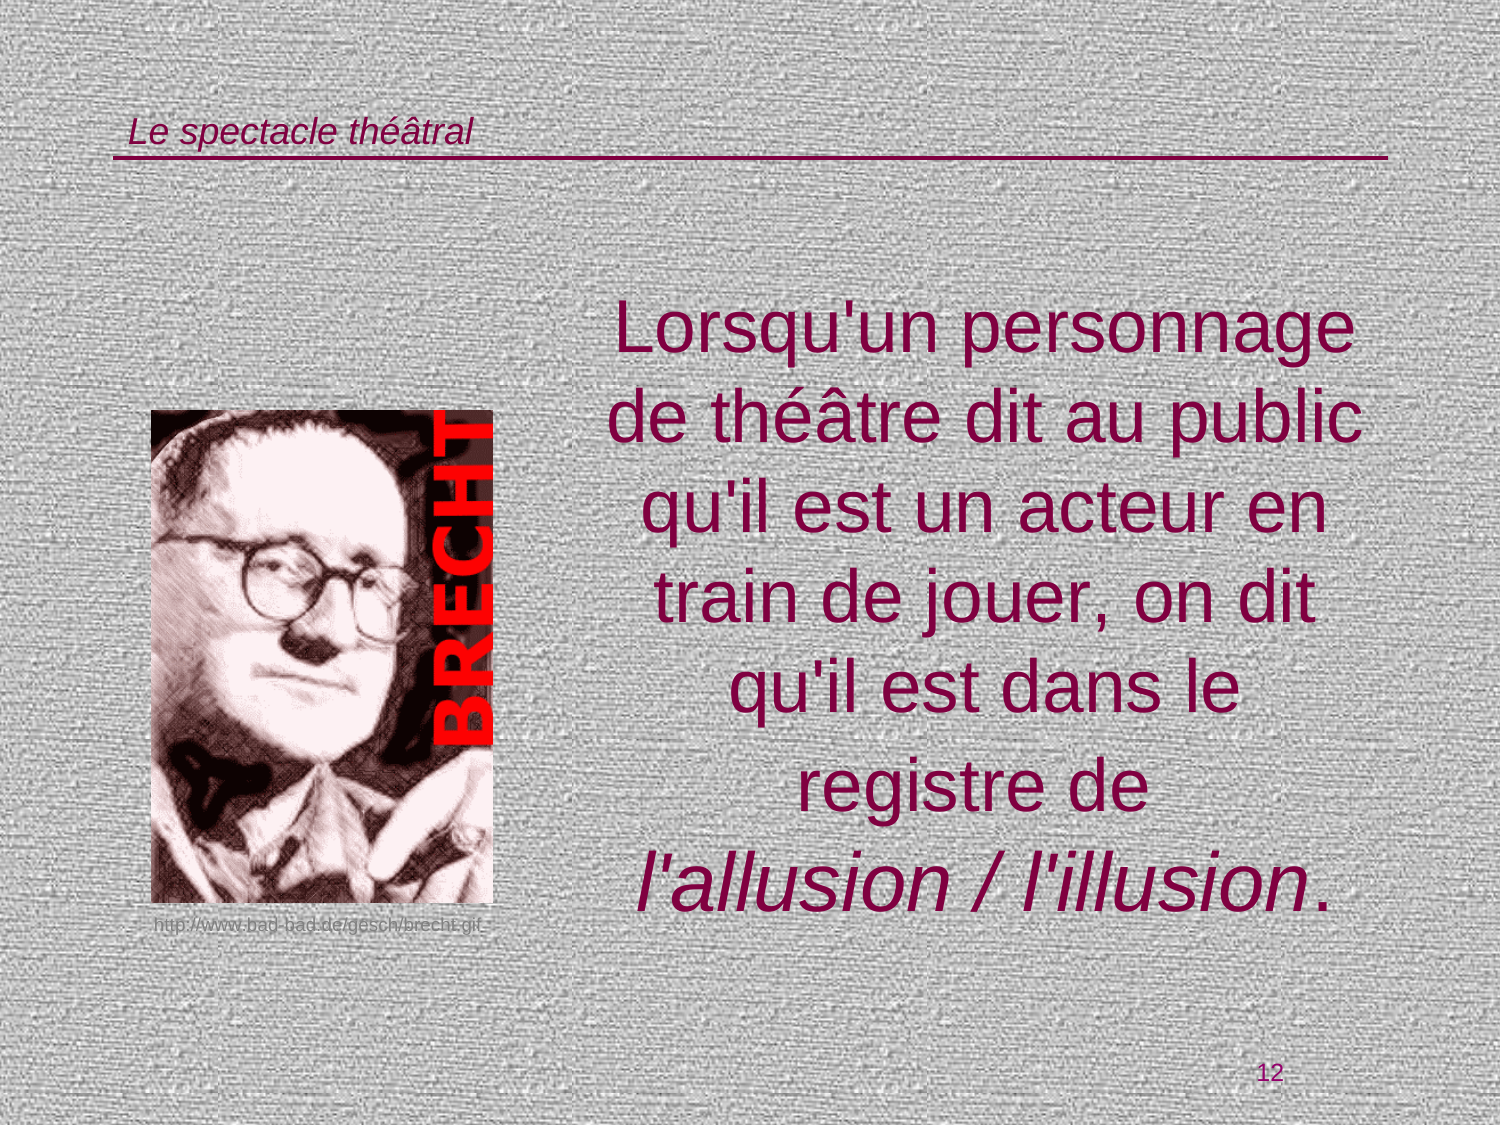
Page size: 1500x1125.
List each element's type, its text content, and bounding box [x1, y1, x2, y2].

text_box http://www.bad-bad.de/gesch/brecht.gif [139, 904, 497, 943]
text_box Lorsqu'un personnage de théâtre dit au public qu'il est un acteur en train de jouer, on dit qu'il est dans le registre de l'allusion / l'illusion. [589, 270, 1383, 936]
picture [0, 0, 1500, 1125]
